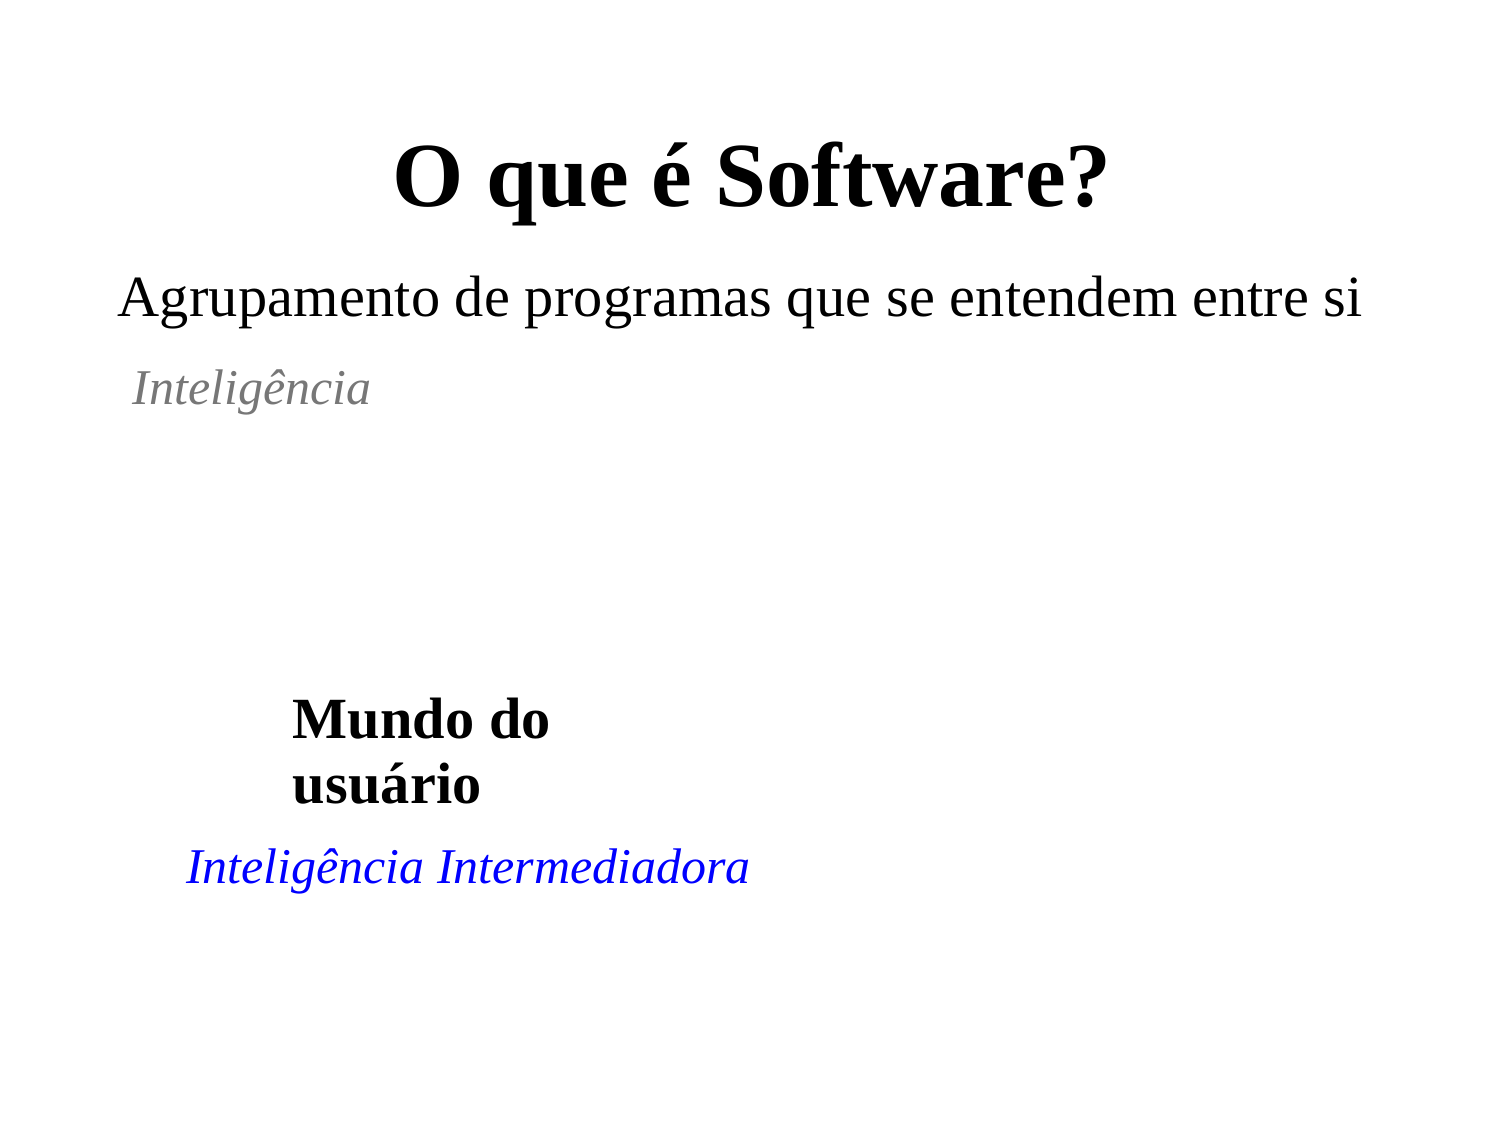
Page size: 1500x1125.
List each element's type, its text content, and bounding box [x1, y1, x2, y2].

chart [243, 342, 1268, 986]
text_box Agrupamento de programas que se entendem entre si [102, 256, 1381, 342]
text_box Mundo do usuário [277, 678, 582, 830]
title O que é Software? [115, 81, 1391, 269]
text_box Inteligência [117, 352, 477, 428]
text_box Inteligência Intermediadora [153, 831, 784, 931]
